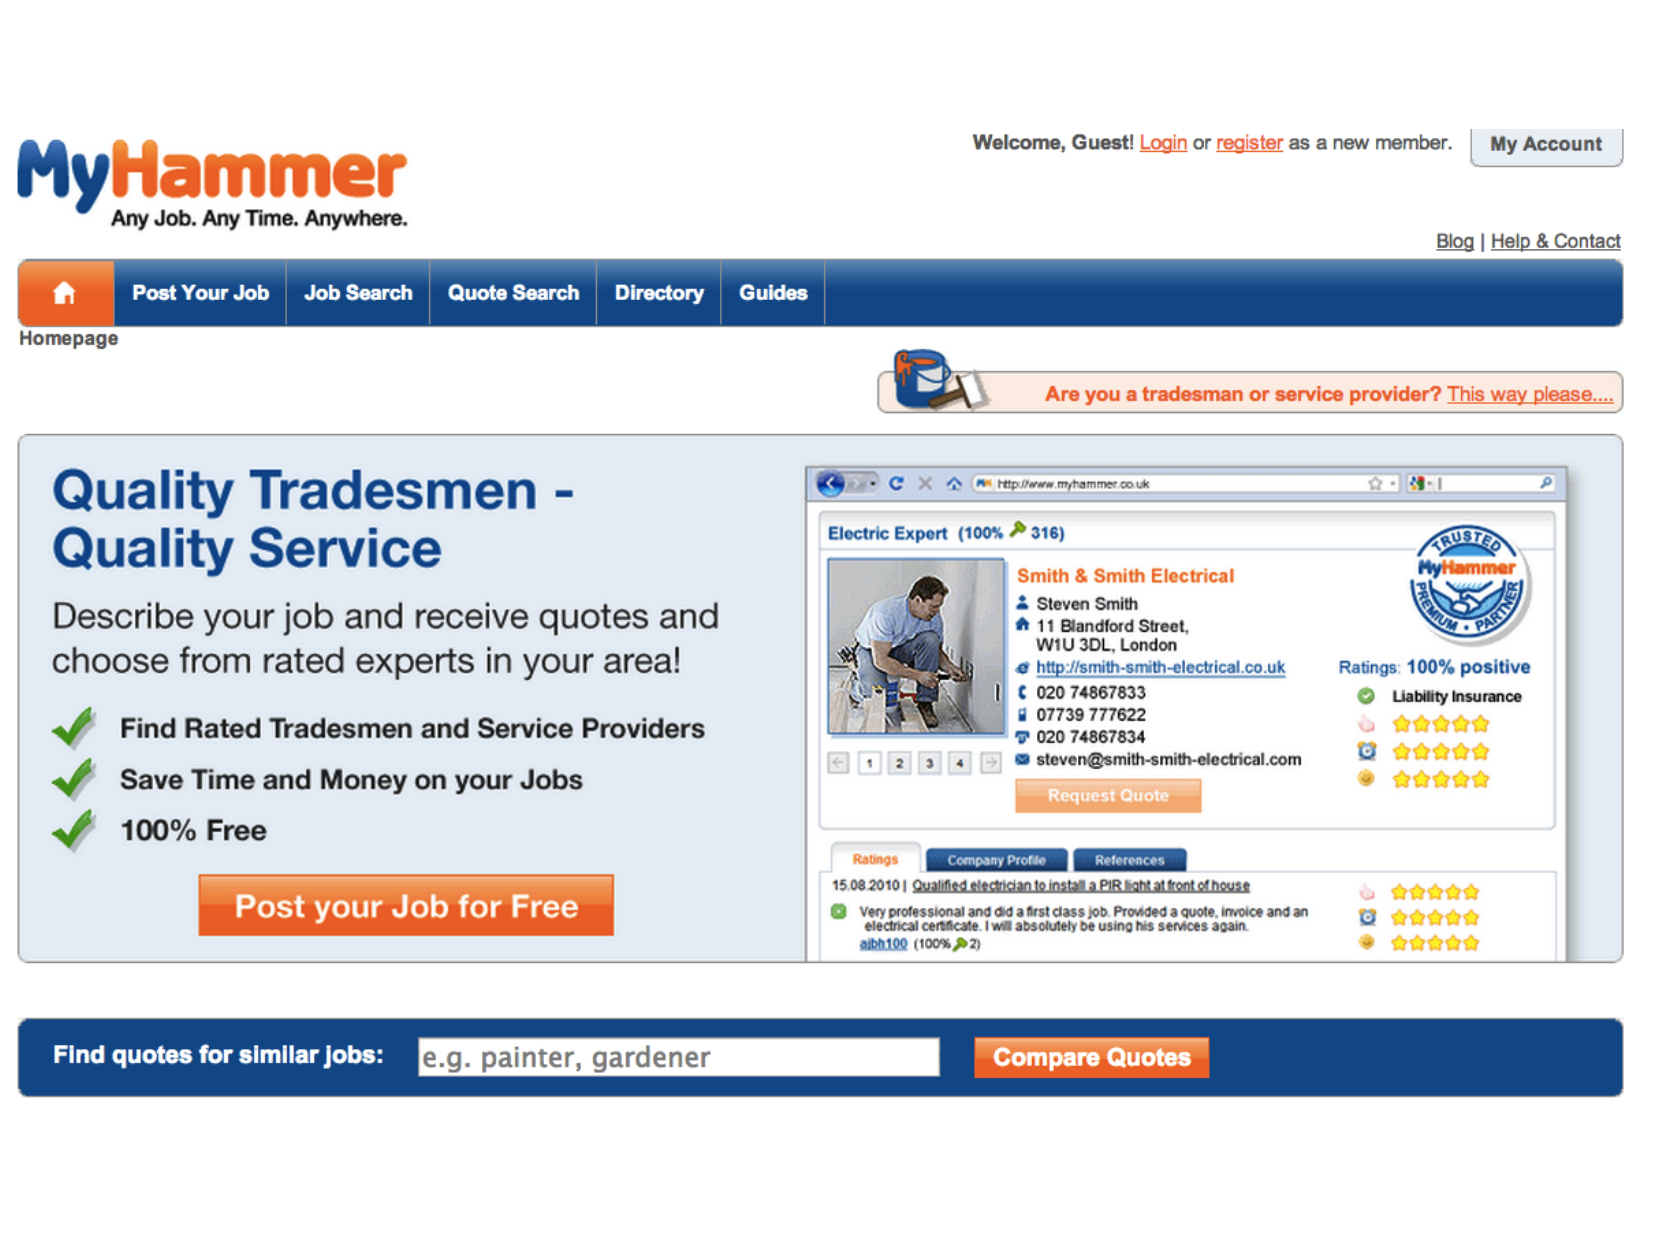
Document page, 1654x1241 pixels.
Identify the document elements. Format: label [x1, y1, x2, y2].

picture [0, 129, 1647, 1123]
